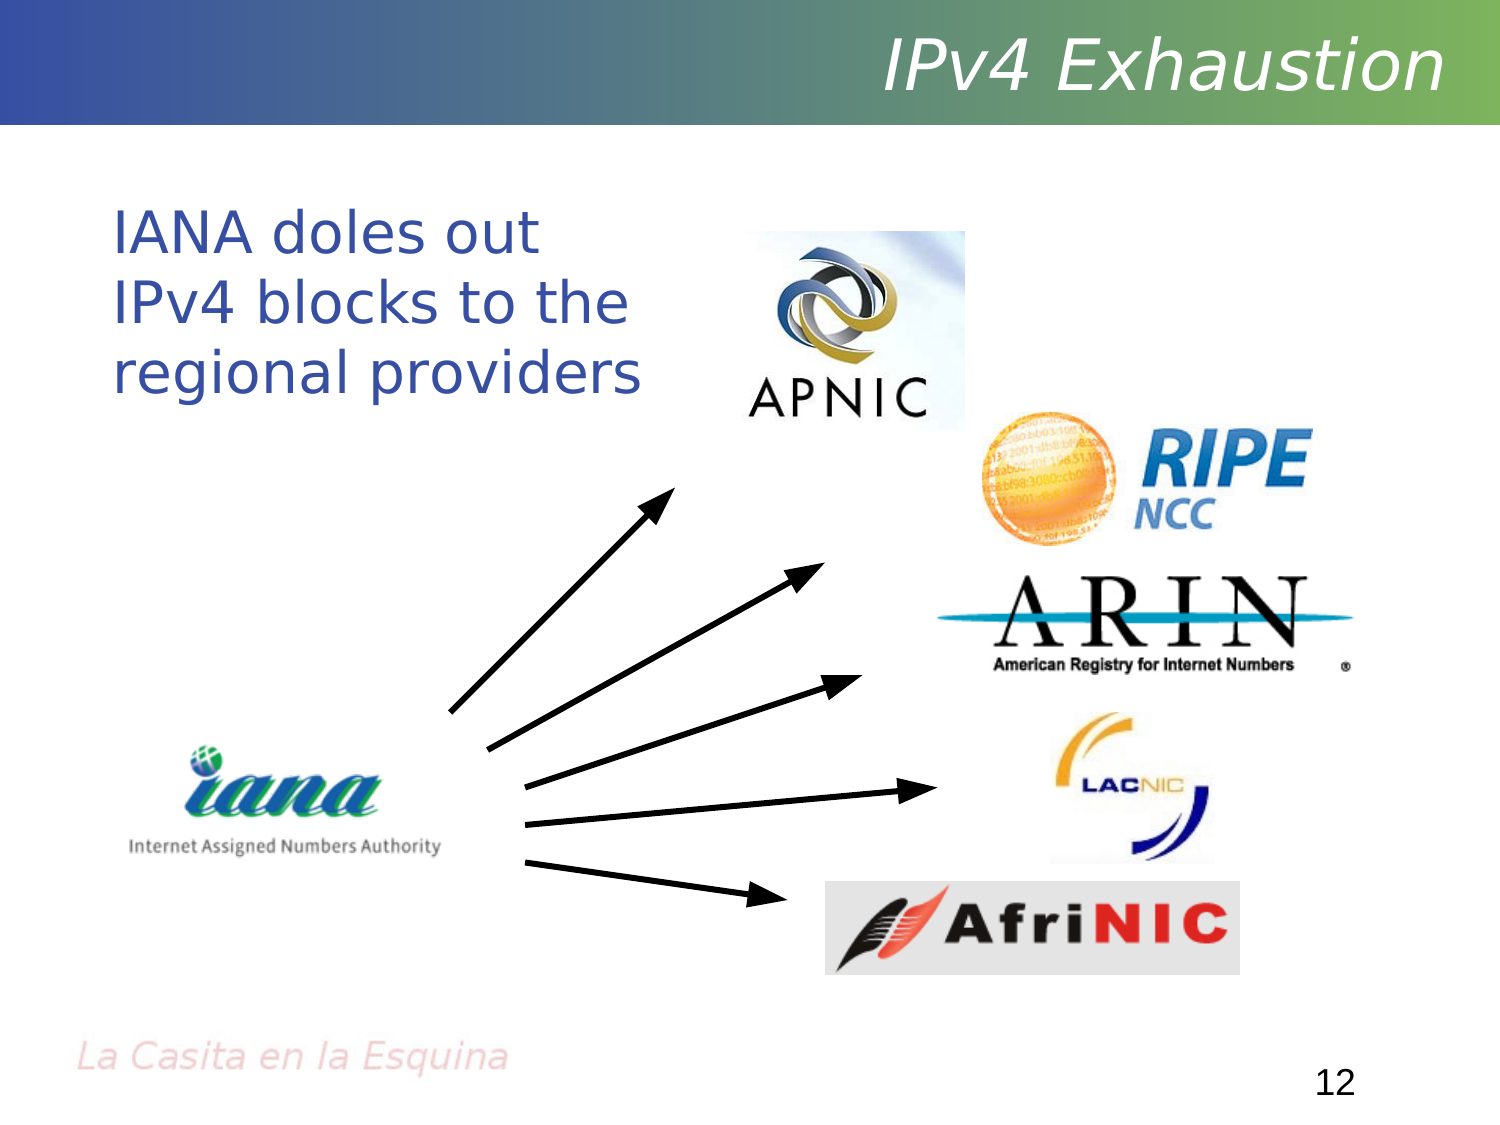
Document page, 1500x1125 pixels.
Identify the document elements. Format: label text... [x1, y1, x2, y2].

picture [937, 575, 1354, 676]
picture [825, 881, 1240, 976]
title IPv4 Exhaustion [62, 12, 1463, 113]
picture [117, 735, 451, 863]
picture [709, 231, 965, 431]
picture [982, 412, 1313, 546]
picture [1050, 712, 1215, 864]
picture [45, 1019, 545, 1095]
list IANA doles out IPv4 blocks to the regional providers [70, 187, 931, 421]
